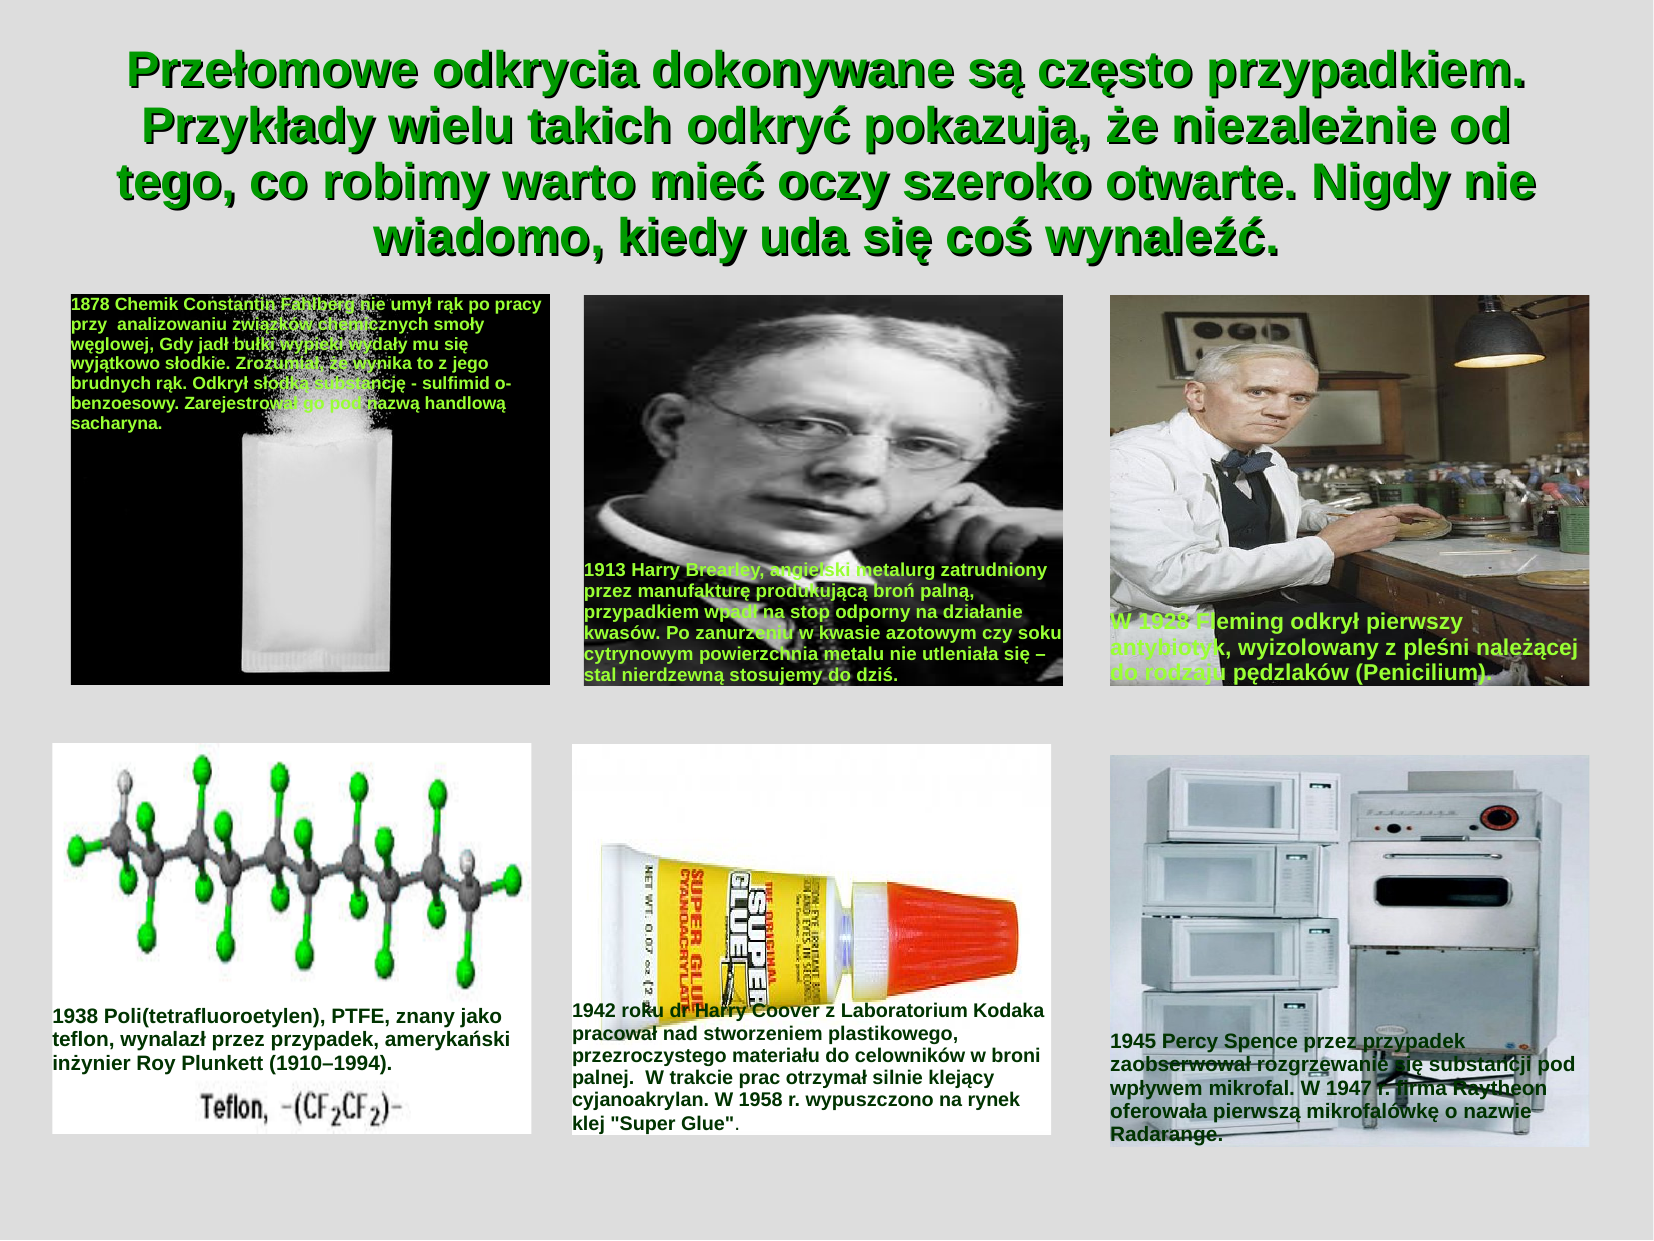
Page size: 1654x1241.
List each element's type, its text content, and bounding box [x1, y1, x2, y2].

list 1945 Percy Spence przez przypadek zaobserwował rozgrzewanie się substancji pod wpływem mikrofal. W 1947 r. firma Raytheon oferowała pierwszą mikrofalówkę o nazwie Radarange. [1110, 755, 1590, 1147]
list 1942 roku dr Harry Coover z Laboratorium Kodaka pracował nad stworzeniem plastikowego, przezroczystego materiału do celowników w broni palnej. W trakcie prac otrzymał silnie klejący cyjanoakrylan. W 1958 r. wypuszczono na rynek klej "Super Glue". [572, 744, 1052, 1135]
title Przełomowe odkrycia dokonywane są często przypadkiem. Przykłady wielu takich odkryć pokazują, że niezależnie od tego, co robimy warto mieć oczy szeroko otwarte. Nigdy nie wiadomo, kiedy uda się coś wynaleźć. [82, 38, 1571, 267]
list 1938 Poli(tetrafluoroetylen), PTFE, znany jako teflon, wynalazł przez przypadek, amerykański inżynier Roy Plunkett (1910–1994). [52, 743, 532, 1134]
list 1878 Chemik Constantin Fahlberg nie umył rąk po pracy przy analizowaniu związków chemicznych smoły węglowej, Gdy jadł bułki wypieki wydały mu się wyjątkowo słodkie. Zrozumiał, że wynika to z jego brudnych rąk. Odkrył słodką substancję - sulfimid o-benzoesowy. Zarejestrował go pod nazwą handlową sacharyna. [70, 294, 550, 686]
list 1913 Harry Brearley, angielski metalurg zatrudniony przez manufakturę produkującą broń palną, przypadkiem wpadł na stop odporny na działanie kwasów. Po zanurzeniu w kwasie azotowym czy soku cytrynowym powierzchnia metalu nie utleniała się – stal nierdzewną stosujemy do dziś. [583, 295, 1063, 686]
list W 1928 Fleming odkrył pierwszy antybiotyk, wyizolowany z pleśni należącej do rodzaju pędzlaków (Penicilium). [1110, 295, 1590, 686]
